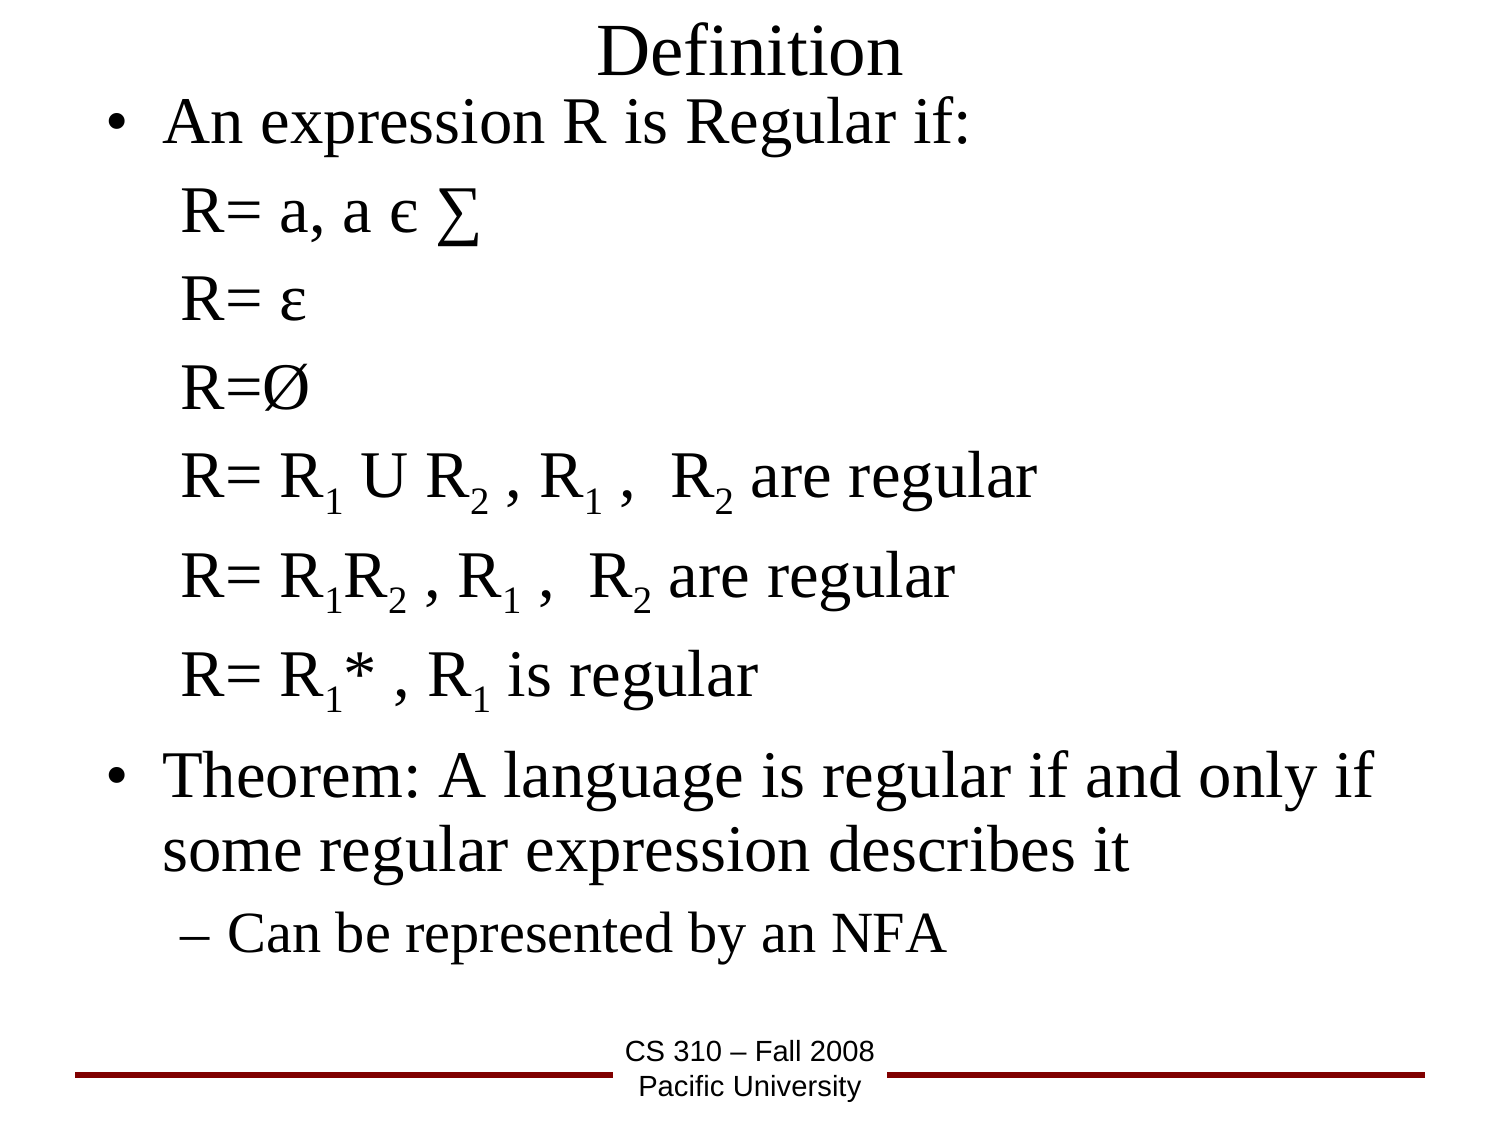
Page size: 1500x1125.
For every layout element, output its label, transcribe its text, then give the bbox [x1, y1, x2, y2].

list An expression R is Regular if: R= a, a є ∑ R= ε R=Ø R= R1 U R2 , R1 , R2 are regular R= R1R2 , R1 , R2 are regular R= R1* , R1 is regular Theorem: A language is regular if and only if some regular expression describes it Can be represented by an NFA [91, 76, 1487, 1070]
title Definition [112, 0, 1388, 76]
